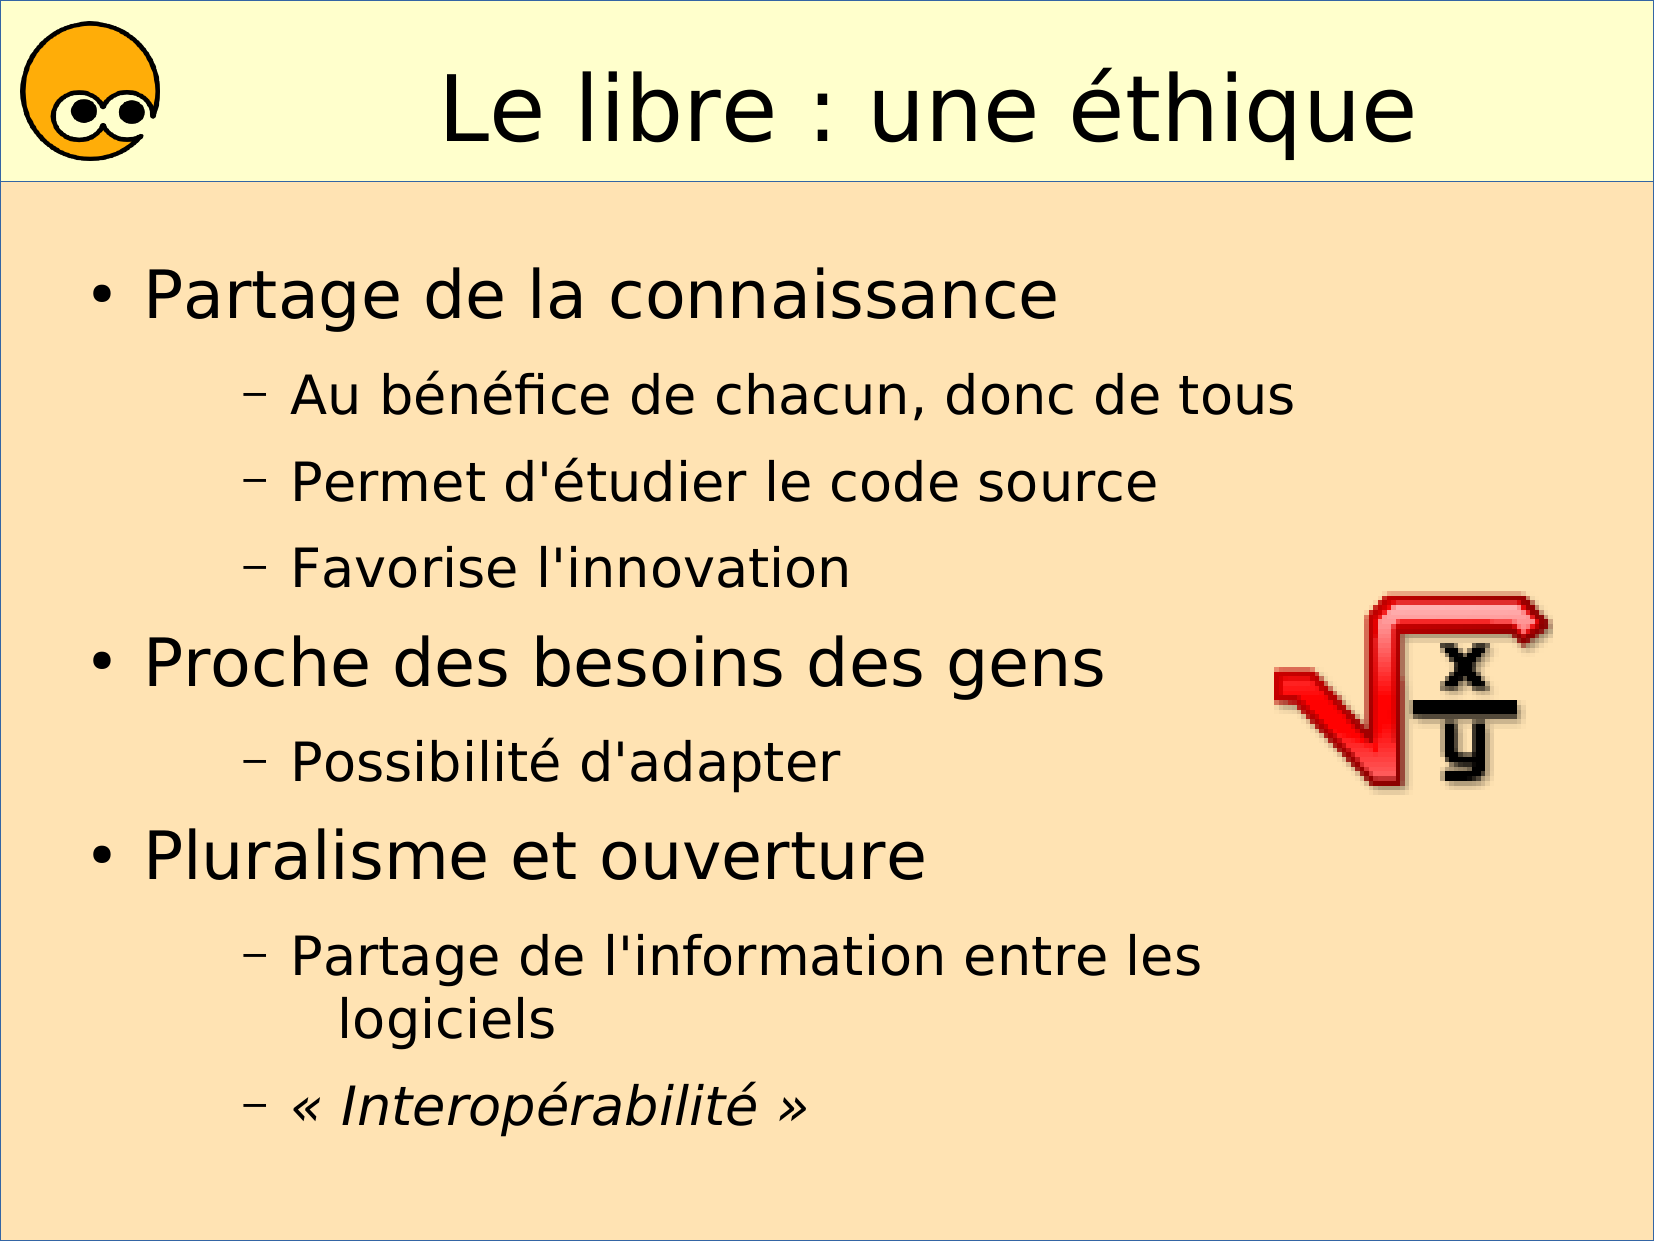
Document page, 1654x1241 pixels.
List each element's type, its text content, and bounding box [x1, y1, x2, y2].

title Le libre : une éthique [287, 49, 1571, 170]
list Partage de la connaissance Au bénéfice de chacun, donc de tous Permet d'étudier le code source Favorise l'innovation Proche des besoins des gens Possibilité d'adapter Pluralisme et ouverture Partage de l'information entre les logiciels « Interopérabilité » [54, 256, 1309, 1139]
picture [20, 21, 160, 161]
picture [1266, 539, 1553, 843]
